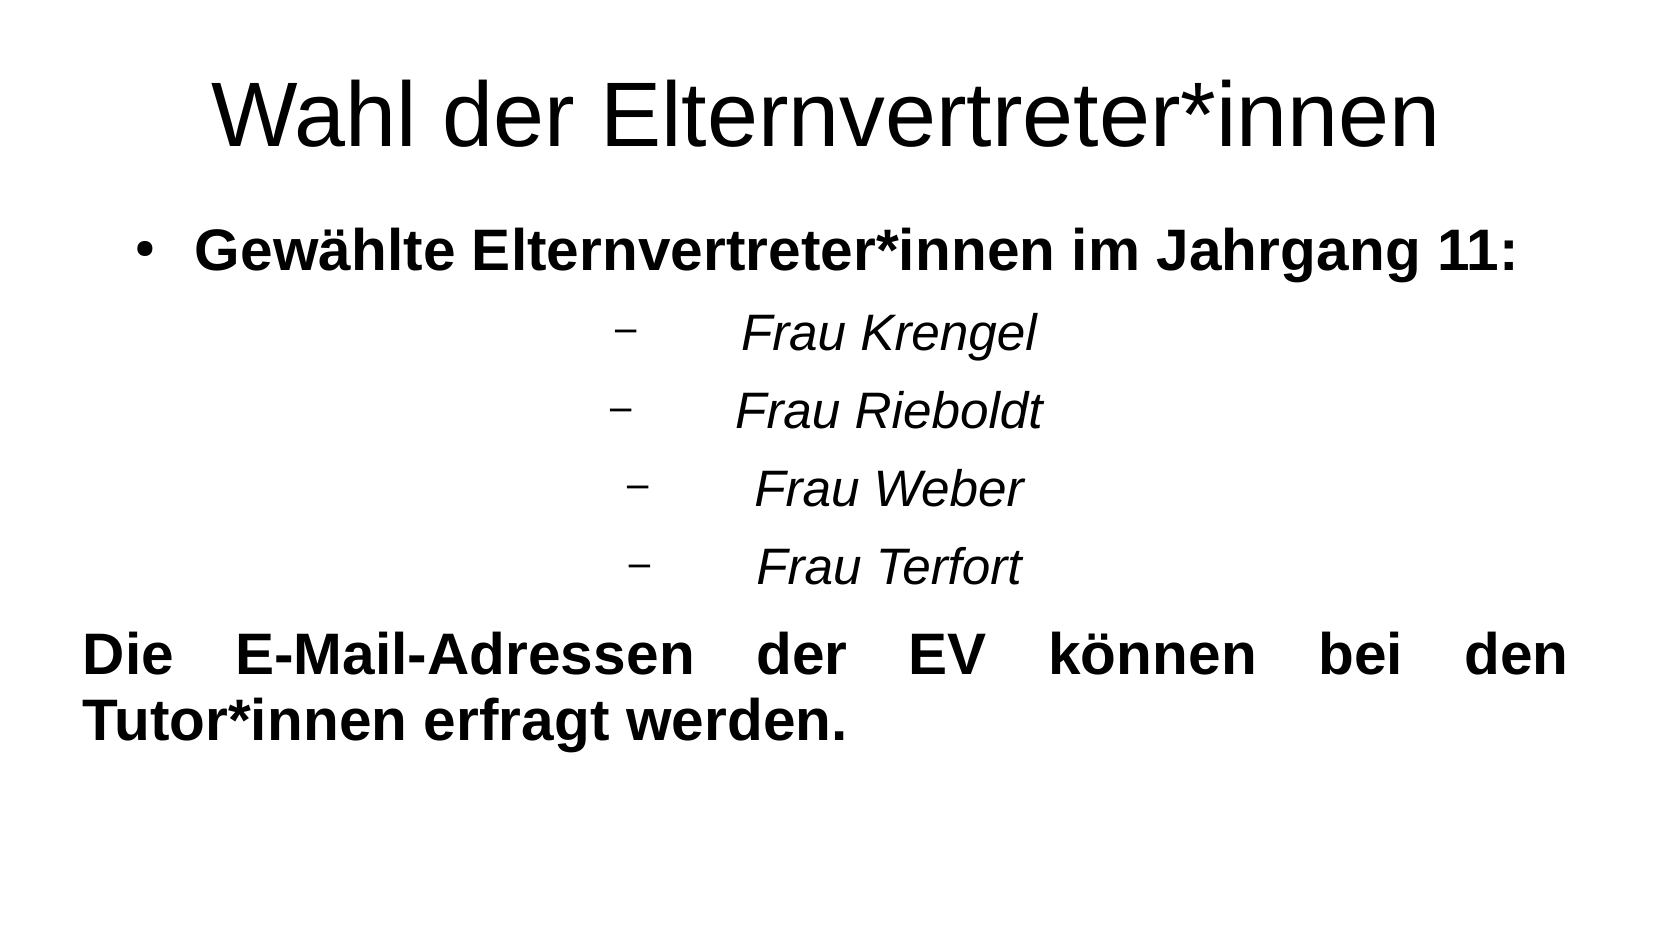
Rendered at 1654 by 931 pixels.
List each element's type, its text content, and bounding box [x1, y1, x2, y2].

list Gewählte Elternvertreter*innen im Jahrgang 11: Frau Krengel Frau Rieboldt Frau Weber Frau Terfort Die E-Mail-Adressen der EV können bei den Tutor*innen erfragt werden. [82, 217, 1571, 758]
title Wahl der Elternvertreter*innen [82, 37, 1571, 193]
